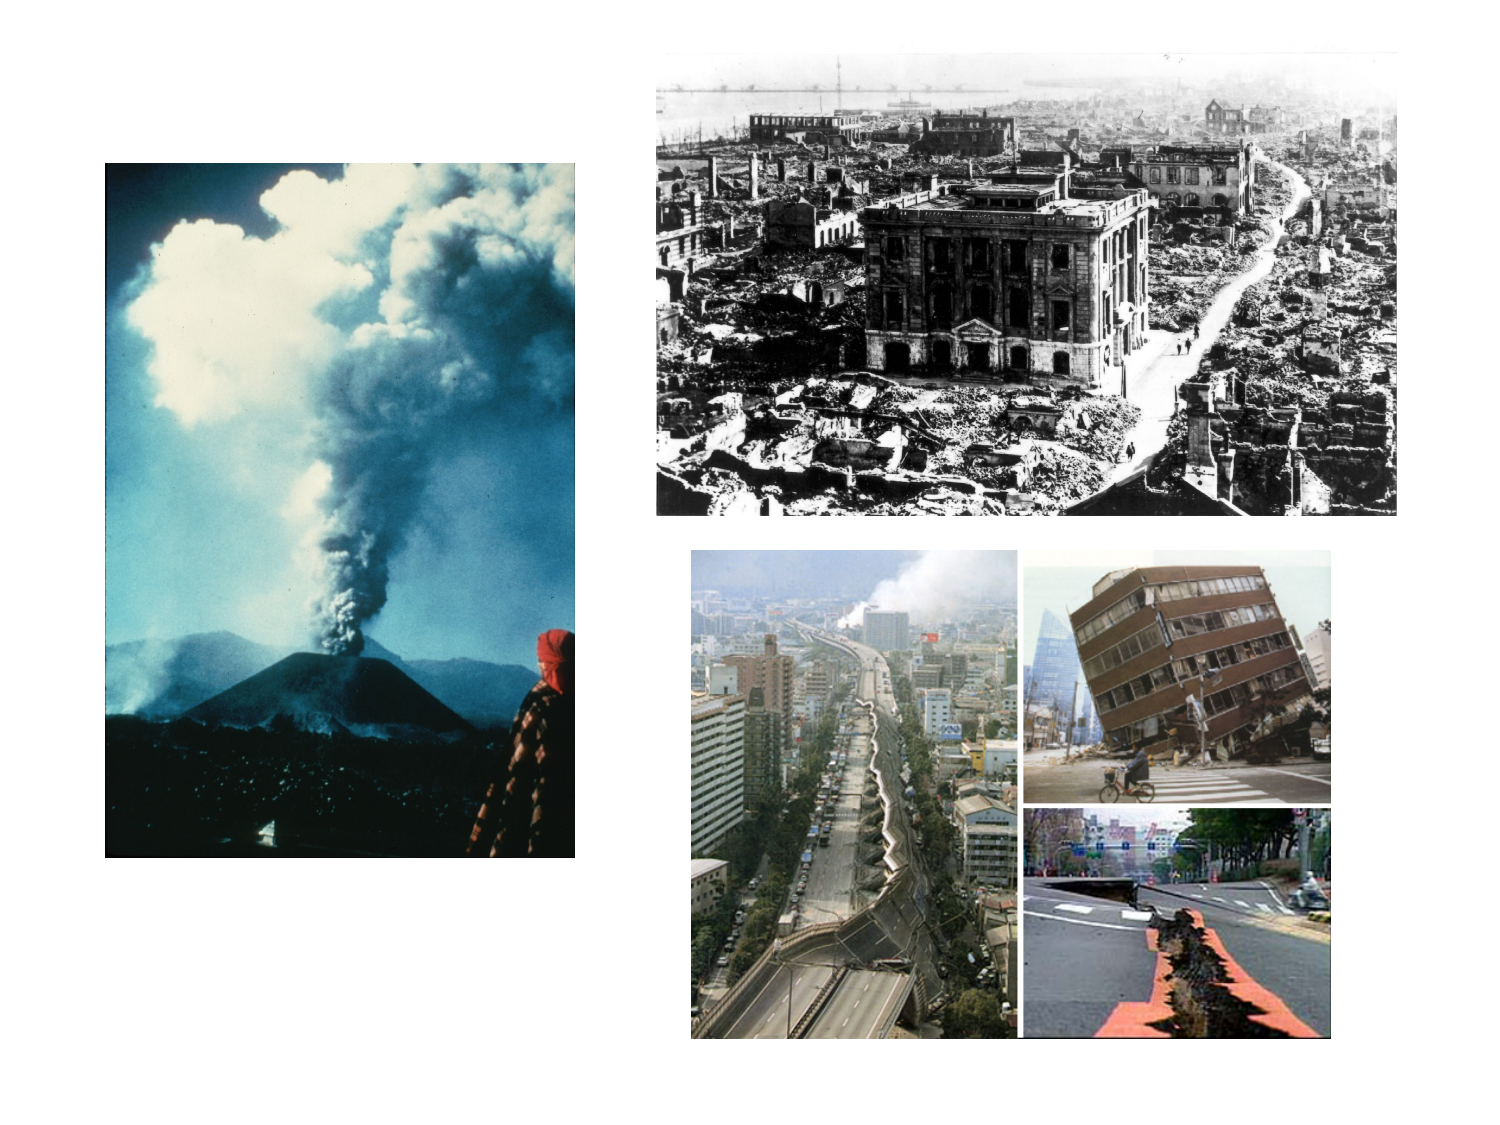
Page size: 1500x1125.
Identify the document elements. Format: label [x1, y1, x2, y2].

picture [691, 550, 1331, 1039]
picture [105, 163, 575, 858]
picture [656, 35, 1397, 516]
